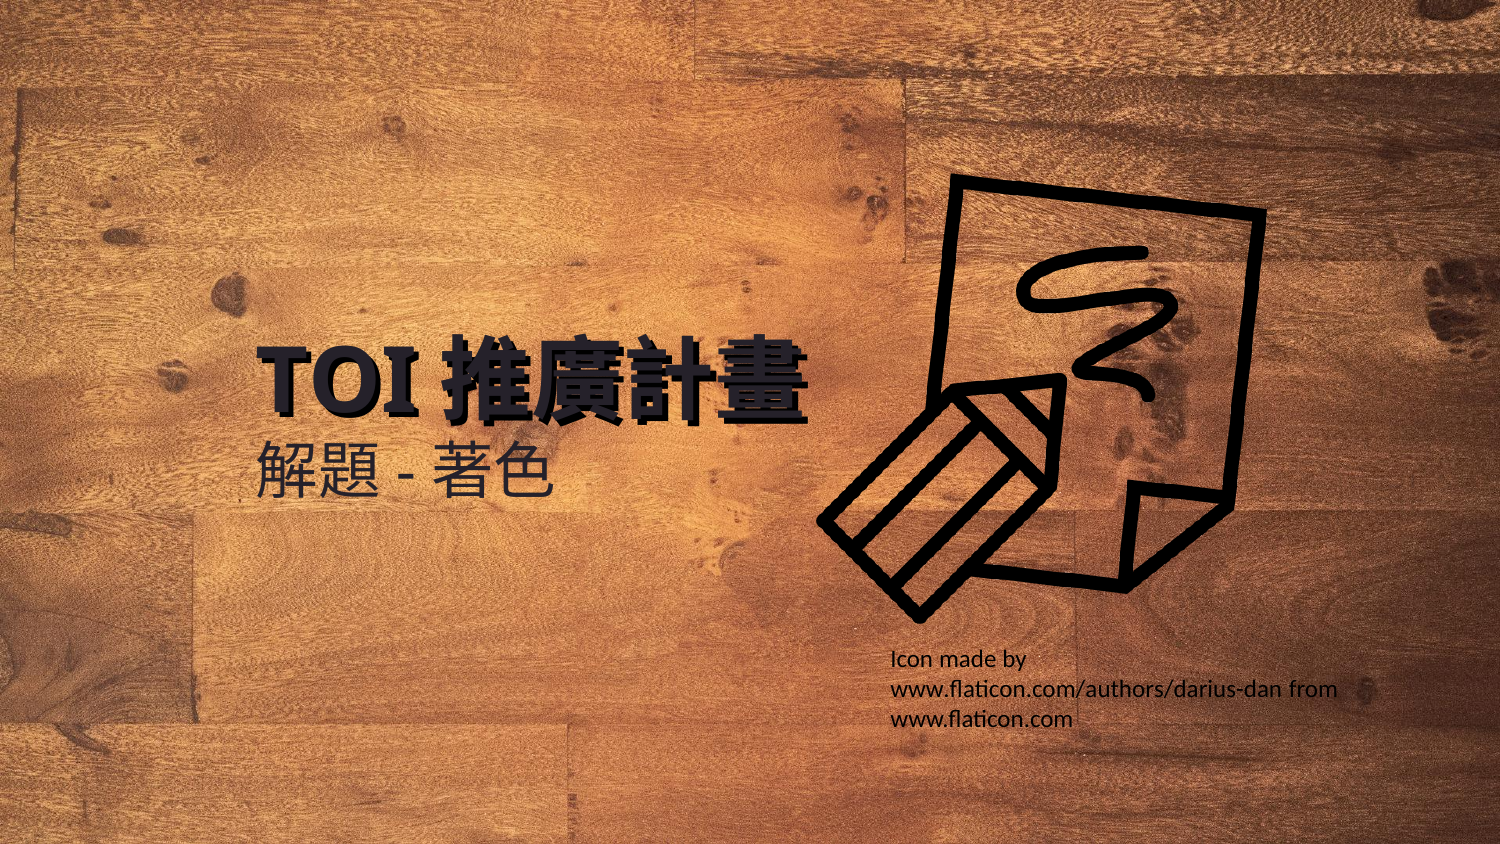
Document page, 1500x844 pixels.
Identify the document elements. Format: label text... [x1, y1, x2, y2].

text_box Icon made by www.flaticon.com/authors/darius-dan from www.flaticon.com [875, 635, 1383, 740]
picture [816, 173, 1267, 624]
title TOI推廣計畫 解題-著色 [240, 262, 816, 565]
